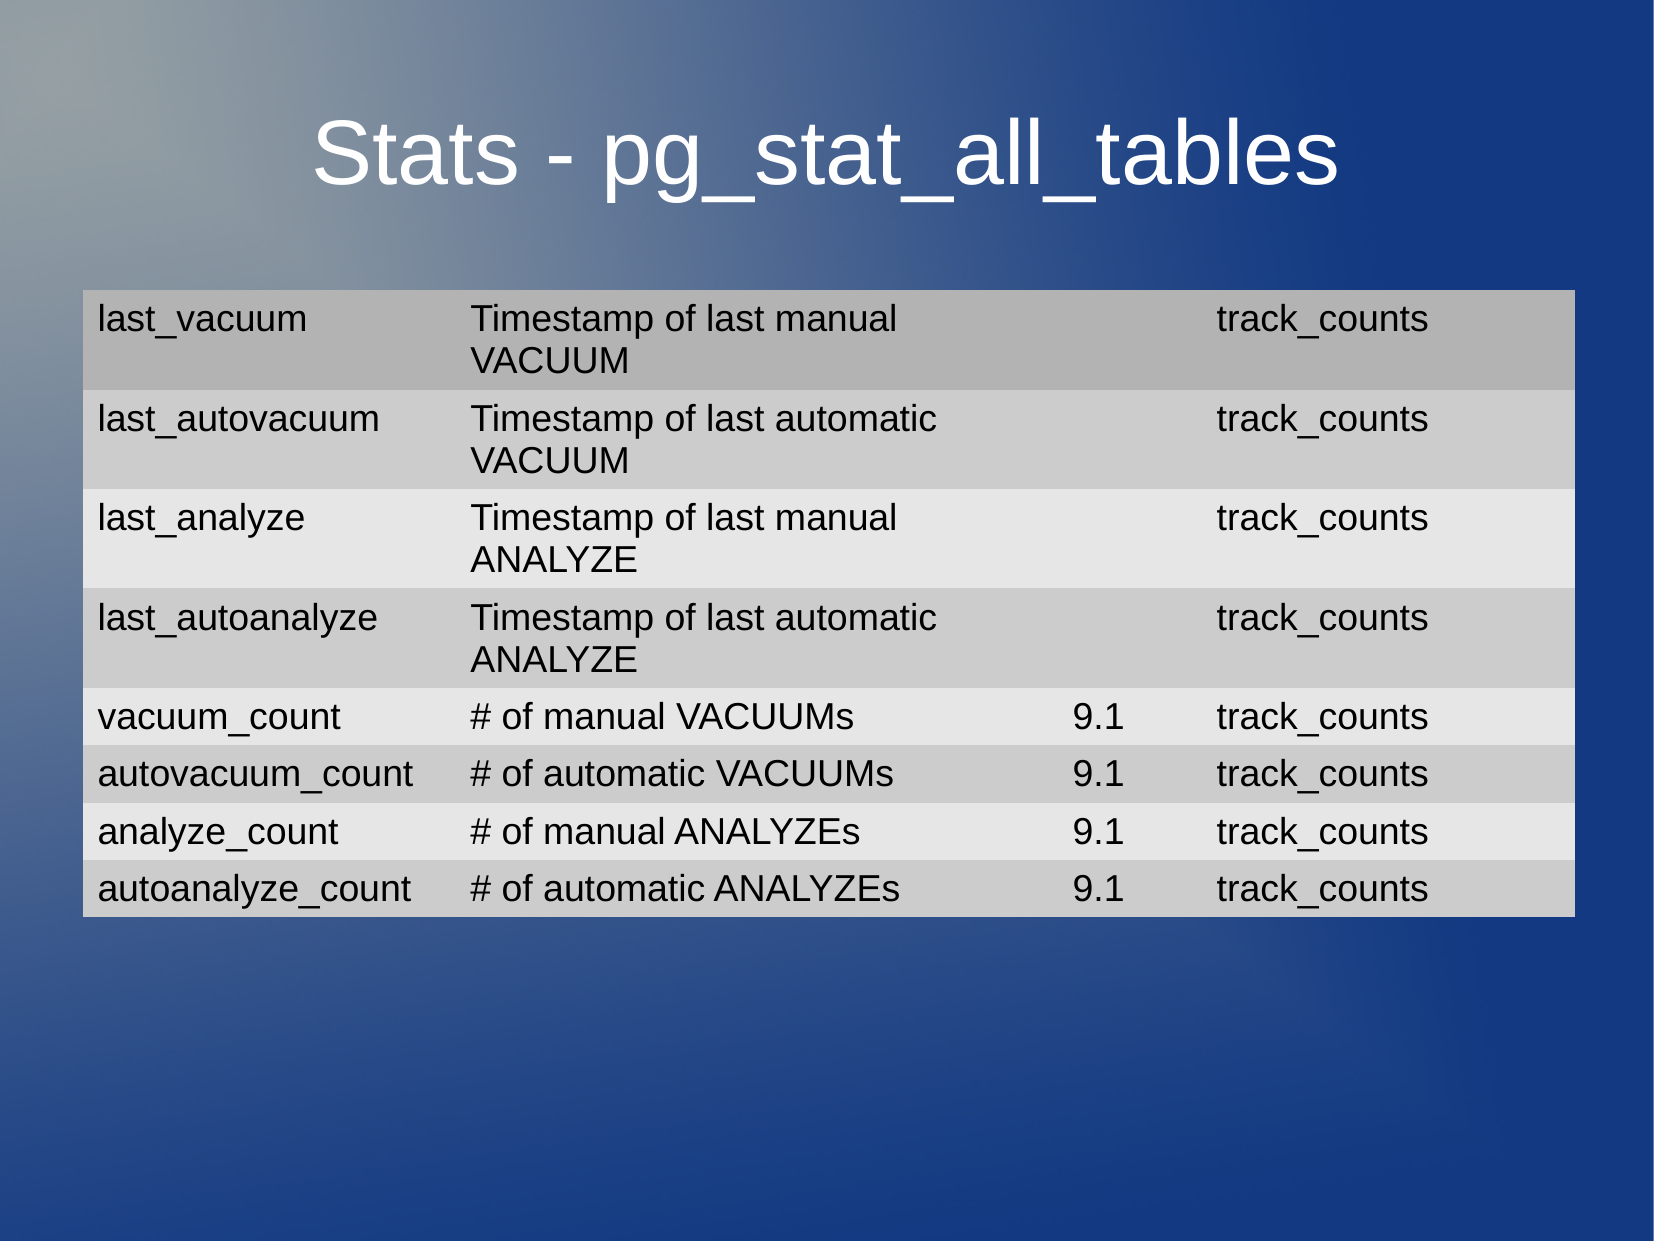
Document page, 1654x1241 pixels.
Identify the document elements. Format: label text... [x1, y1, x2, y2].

table_cell last_autoanalyze [83, 588, 456, 688]
table_cell track_counts [1202, 489, 1575, 588]
table_header Timestamp of last manual VACUUM [456, 290, 1058, 390]
table_cell # of manual ANALYZEs [456, 803, 1058, 860]
table_cell track_counts [1202, 860, 1575, 917]
table_cell last_analyze [83, 489, 456, 588]
table_cell 9.1 [1058, 688, 1202, 745]
table_cell autovacuum_count [83, 745, 456, 803]
table_cell # of manual VACUUMs [456, 688, 1058, 745]
table_cell [1058, 489, 1202, 588]
table_cell [1058, 588, 1202, 688]
table_cell track_counts [1202, 688, 1575, 745]
table_cell 9.1 [1058, 803, 1202, 860]
table_cell last_autovacuum [83, 390, 456, 489]
table_cell track_counts [1202, 745, 1575, 803]
table_cell 9.1 [1058, 745, 1202, 803]
table_header [1058, 290, 1202, 390]
table_cell track_counts [1202, 390, 1575, 489]
title Stats - pg_stat_all_tables [82, 49, 1571, 257]
table_cell vacuum_count [83, 688, 456, 745]
table_header last_vacuum [83, 290, 456, 390]
table_cell Timestamp of last manual ANALYZE [456, 489, 1058, 588]
table_cell # of automatic VACUUMs [456, 745, 1058, 803]
table_cell # of automatic ANALYZEs [456, 860, 1058, 917]
table_cell 9.1 [1058, 860, 1202, 917]
table_cell Timestamp of last automatic ANALYZE [456, 588, 1058, 688]
table_cell analyze_count [83, 803, 456, 860]
picture [0, 0, 1654, 1241]
table_cell Timestamp of last automatic VACUUM [456, 390, 1058, 489]
table_cell autoanalyze_count [83, 860, 456, 917]
table_header track_counts [1202, 290, 1575, 390]
table_cell [1058, 390, 1202, 489]
table_cell track_counts [1202, 588, 1575, 688]
table_cell track_counts [1202, 803, 1575, 860]
